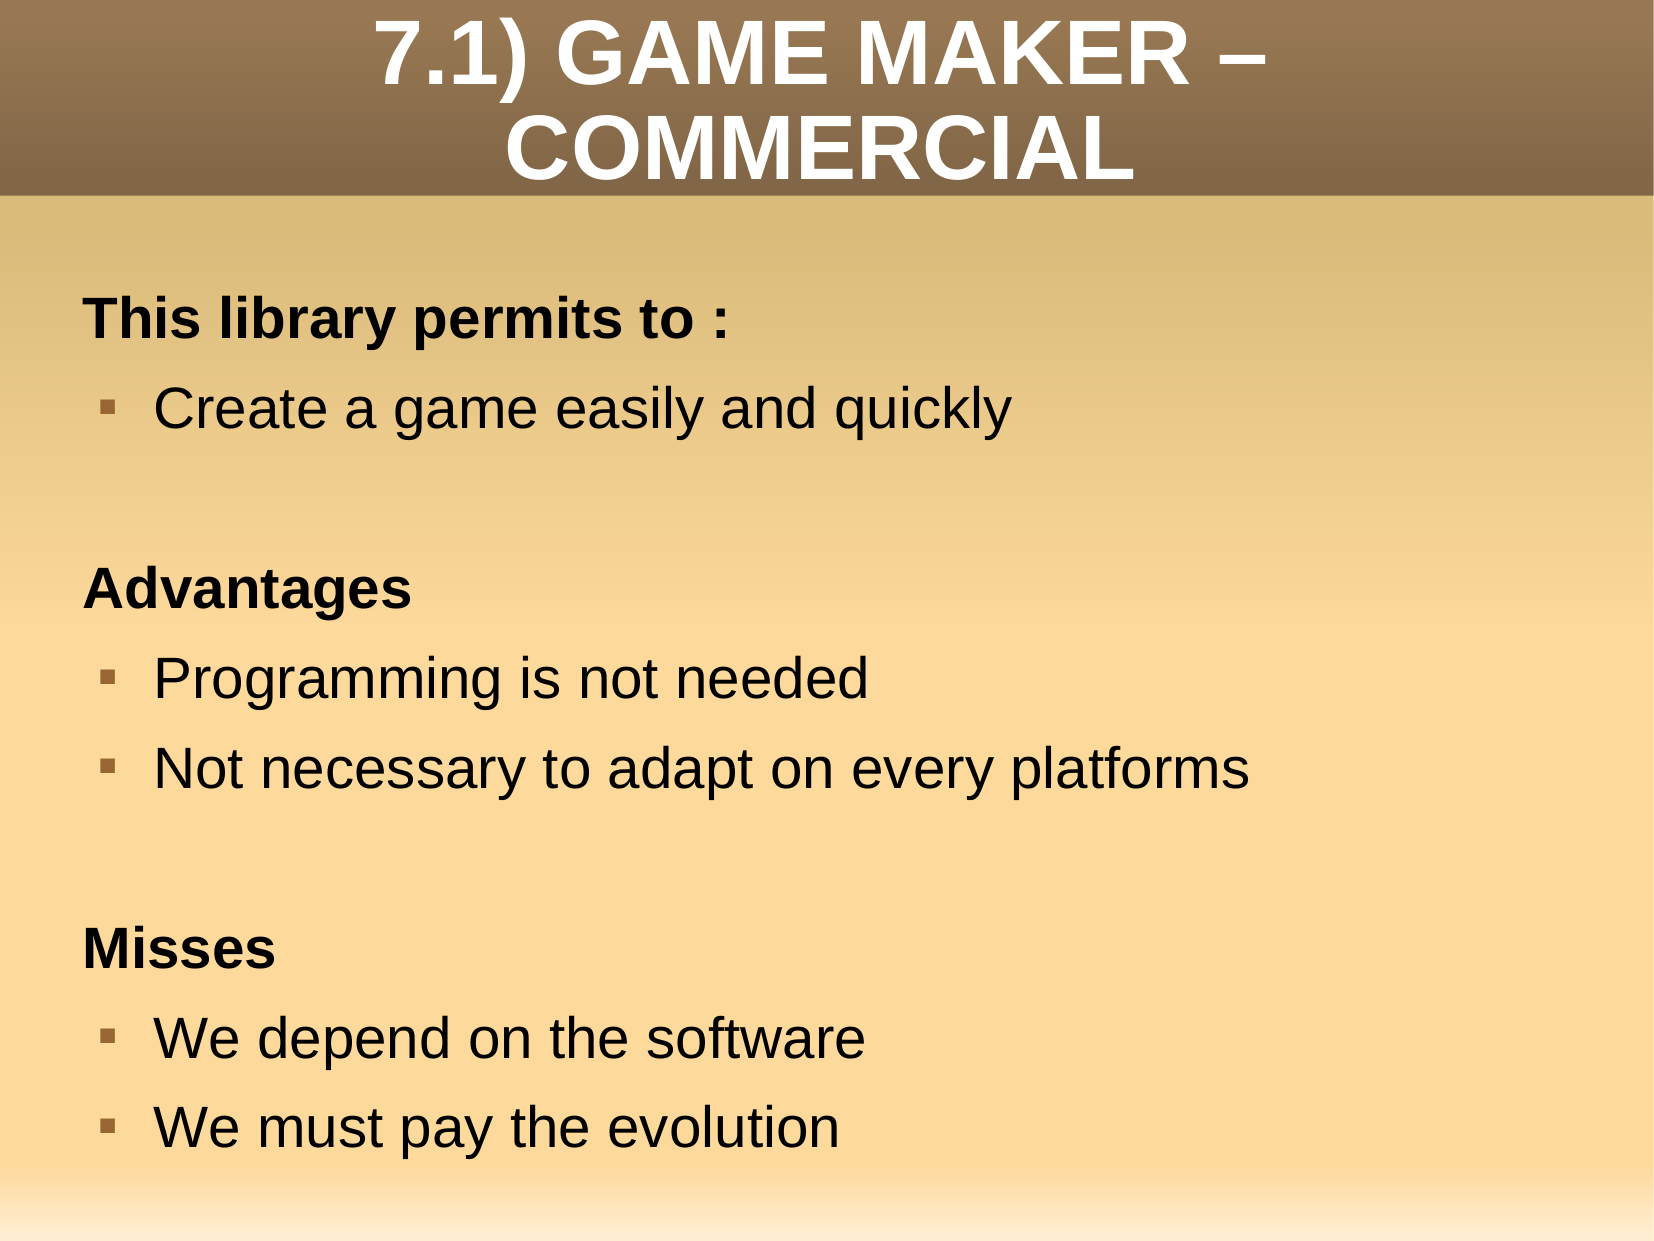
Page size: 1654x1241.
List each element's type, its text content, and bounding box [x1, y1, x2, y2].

picture [0, 0, 1654, 1241]
list This library permits to : Create a game easily and quickly Advantages Programming is not needed Not necessary to adapt on every platforms Misses We depend on the software We must pay the evolution [82, 290, 1571, 1168]
title 7.1) GAME MAKER – COMMERCIAL [76, 4, 1565, 203]
